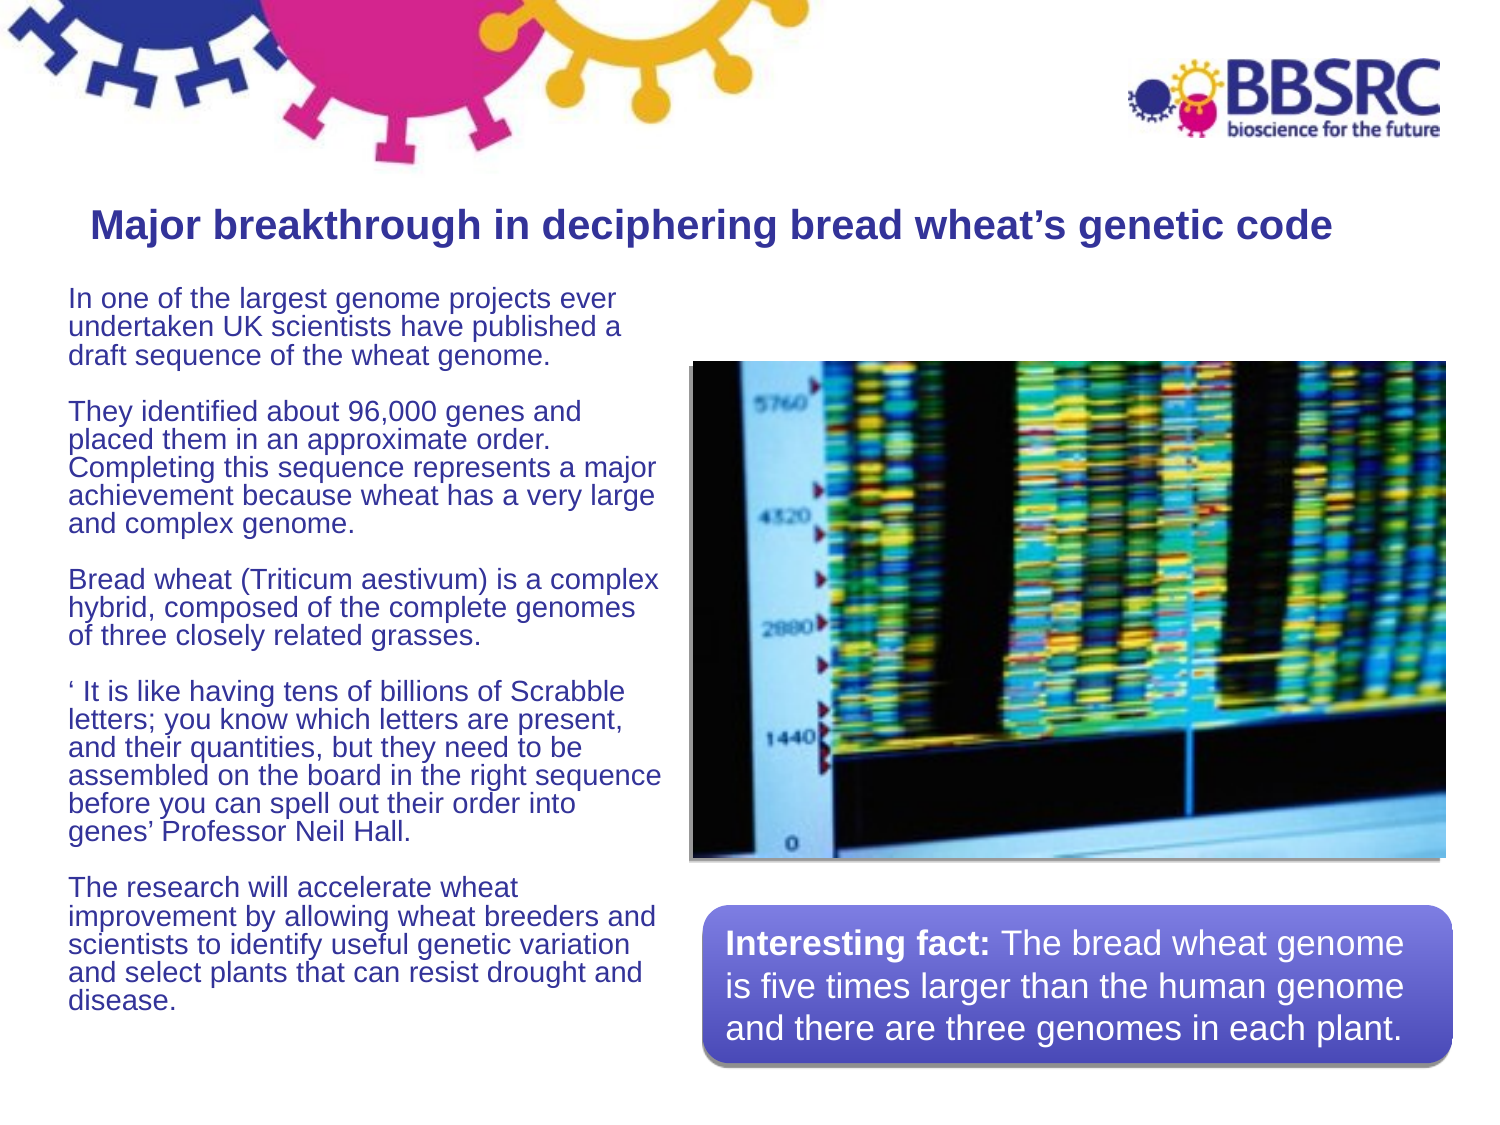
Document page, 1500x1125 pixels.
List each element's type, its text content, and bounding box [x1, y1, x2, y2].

text_box Interesting fact: The bread wheat genome is five times larger than the human genome and there are three genomes in each plant. [702, 905, 1453, 1064]
picture [1438, 673, 1446, 679]
picture [1416, 626, 1426, 630]
list In one of the largest genome projects ever undertaken UK scientists have published a draft sequence of the wheat genome. They identified about 96,000 genes and placed them in an approximate order. Completing this sequence represents a major achievement because wheat has a very large and complex genome. Bread wheat (Triticum aestivum) is a complex hybrid, composed of the complete genomes of three closely related grasses. ‘ It is like having tens of billions of Scrabble letters; you know which letters are present, and their quantities, but they need to be assembled on the board in the right sequence before you can spell out their order into genes’ Professor Neil Hall. The research will accelerate wheat improvement by allowing wheat breeders and scientists to identify useful genetic variation and select plants that can resist drought and disease. [53, 278, 680, 1071]
title Major breakthrough in deciphering bread wheat’s genetic code [75, 172, 1447, 256]
picture [693, 361, 1446, 858]
